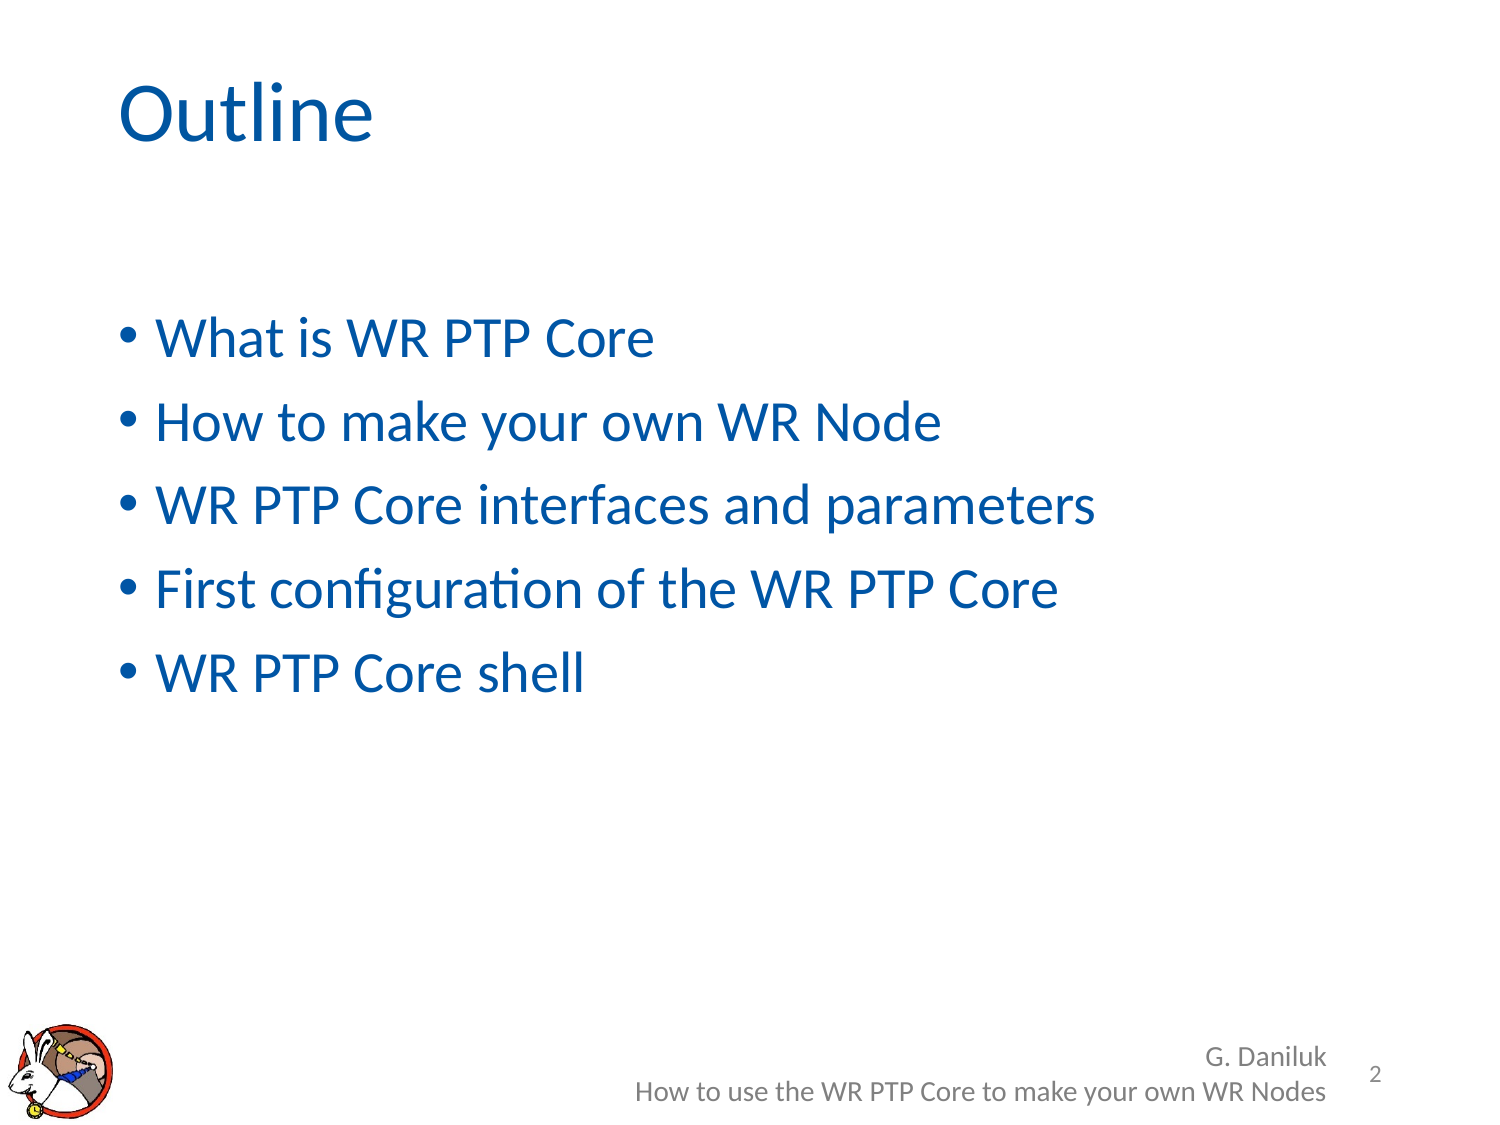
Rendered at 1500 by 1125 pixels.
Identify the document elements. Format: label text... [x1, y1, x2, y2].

title Outline [103, 59, 1397, 169]
slide_number <number> [1342, 1042, 1397, 1103]
list What is WR PTP Core How to make your own WR Node WR PTP Core interfaces and parameters First configuration of the WR PTP Core WR PTP Core shell [103, 299, 1397, 1014]
picture [7, 1024, 113, 1121]
text_box G. Daniluk How to use the WR PTP Core to make your own WR Nodes [112, 1029, 1342, 1115]
